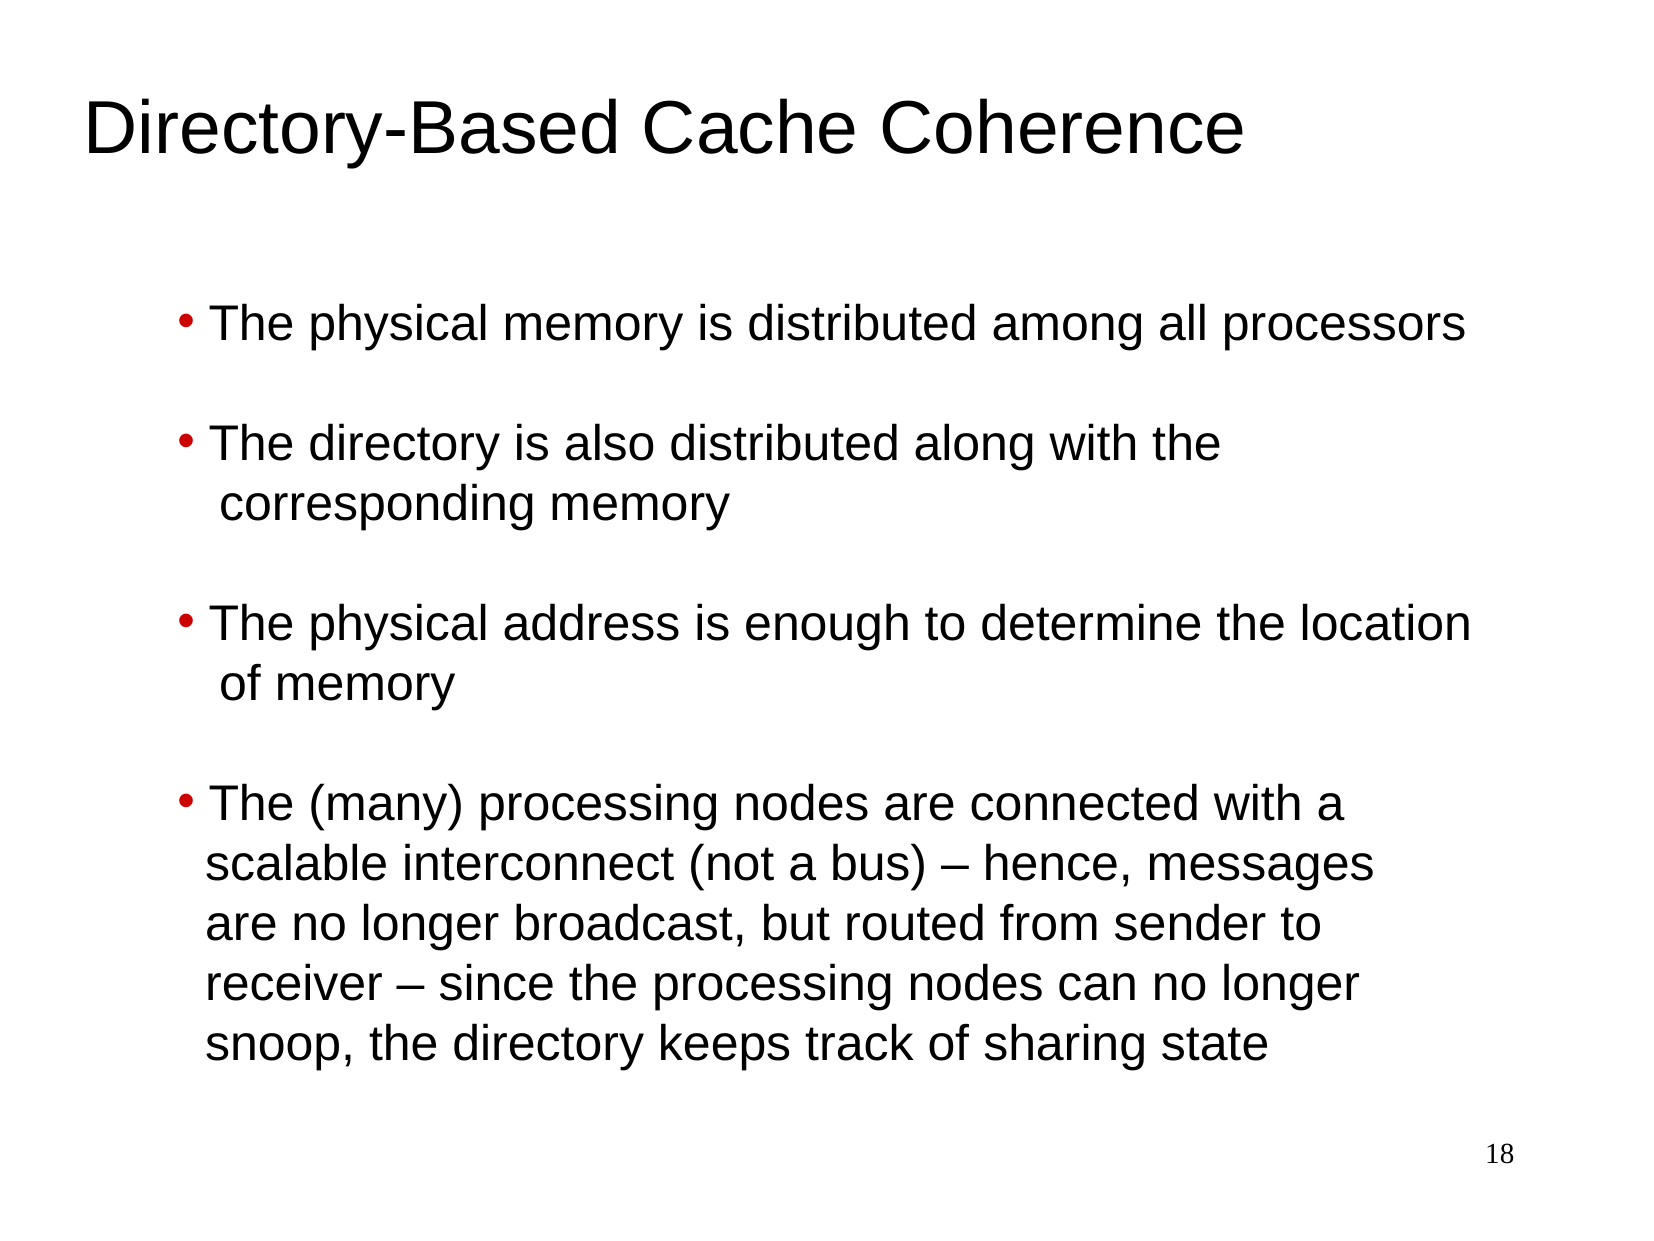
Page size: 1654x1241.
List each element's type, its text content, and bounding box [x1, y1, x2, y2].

text_box The physical memory is distributed among all processors The directory is also distributed along with the corresponding memory The physical address is enough to determine the location of memory The (many) processing nodes are connected with a scalable interconnect (not a bus) – hence, messages are no longer broadcast, but routed from sender to receiver – since the processing nodes can no longer snoop, the directory keeps track of sharing state [162, 282, 1488, 1079]
text_box <number> [1184, 1129, 1530, 1213]
text_box Directory-Based Cache Coherence [68, 71, 1263, 177]
